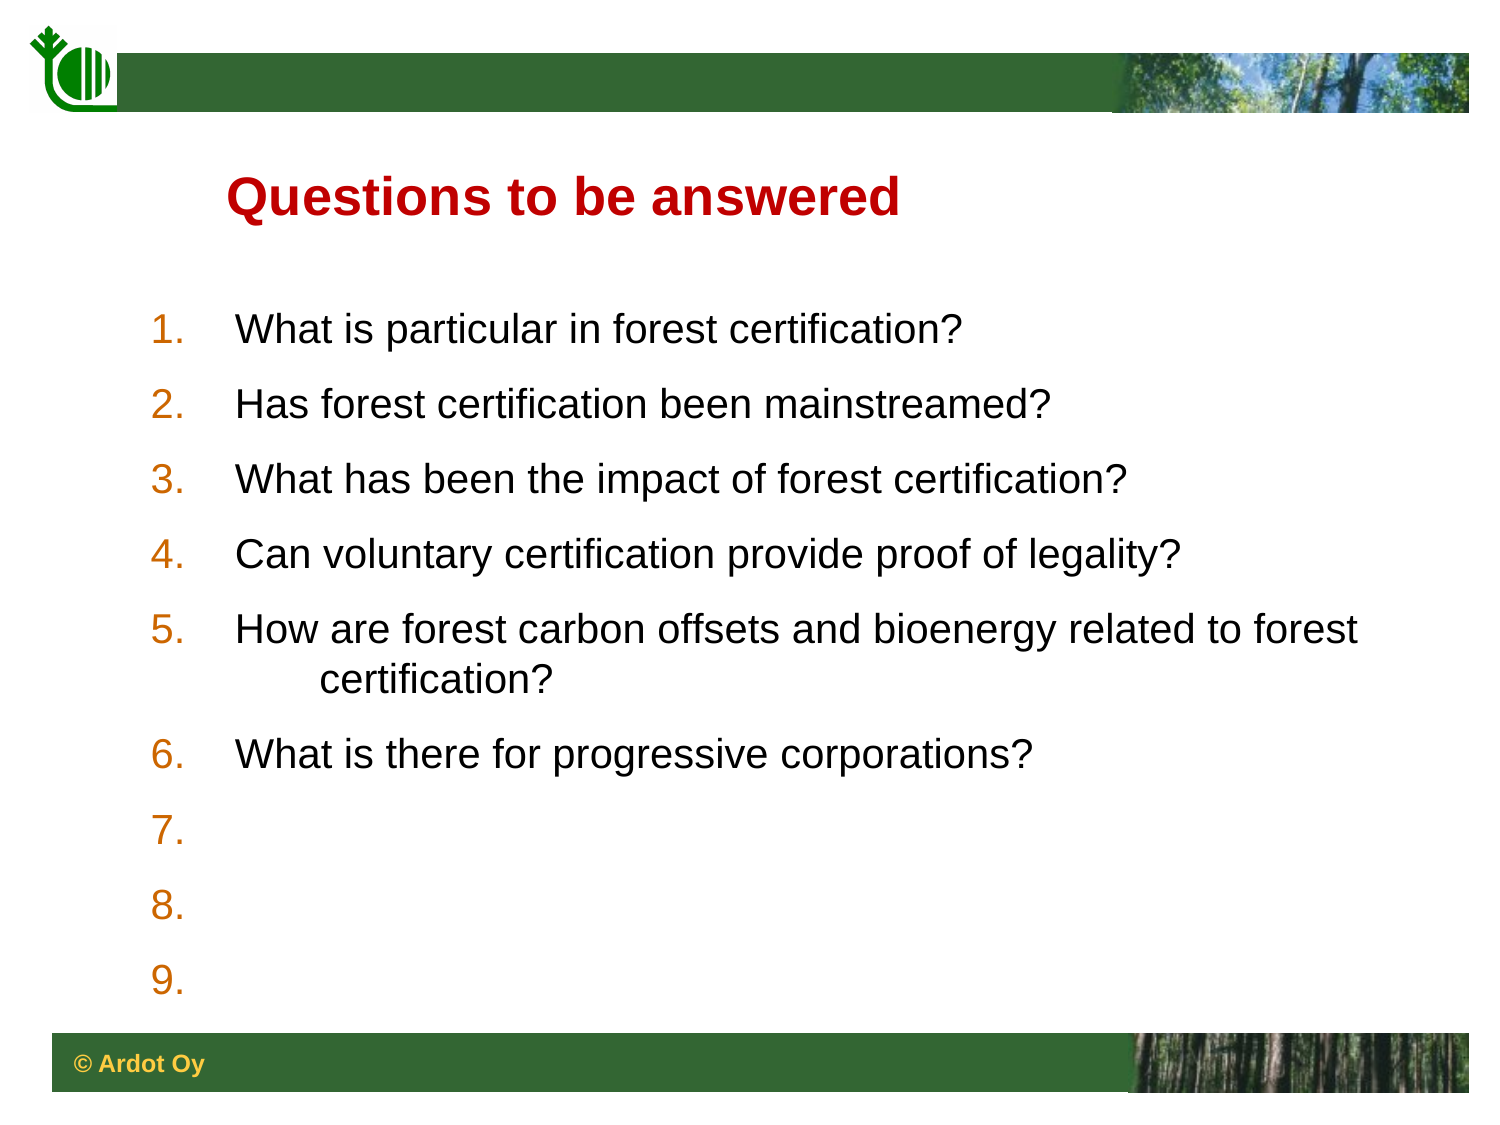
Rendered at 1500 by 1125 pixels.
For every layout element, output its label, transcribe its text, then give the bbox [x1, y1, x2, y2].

list What is particular in forest certification? Has forest certification been mainstreamed? What has been the impact of forest certification? Can voluntary certification provide proof of legality? How are forest carbon offsets and bioenergy related to forest certification? What is there for progressive corporations? [135, 294, 1420, 981]
title Questions to be answered [0, 137, 1152, 250]
